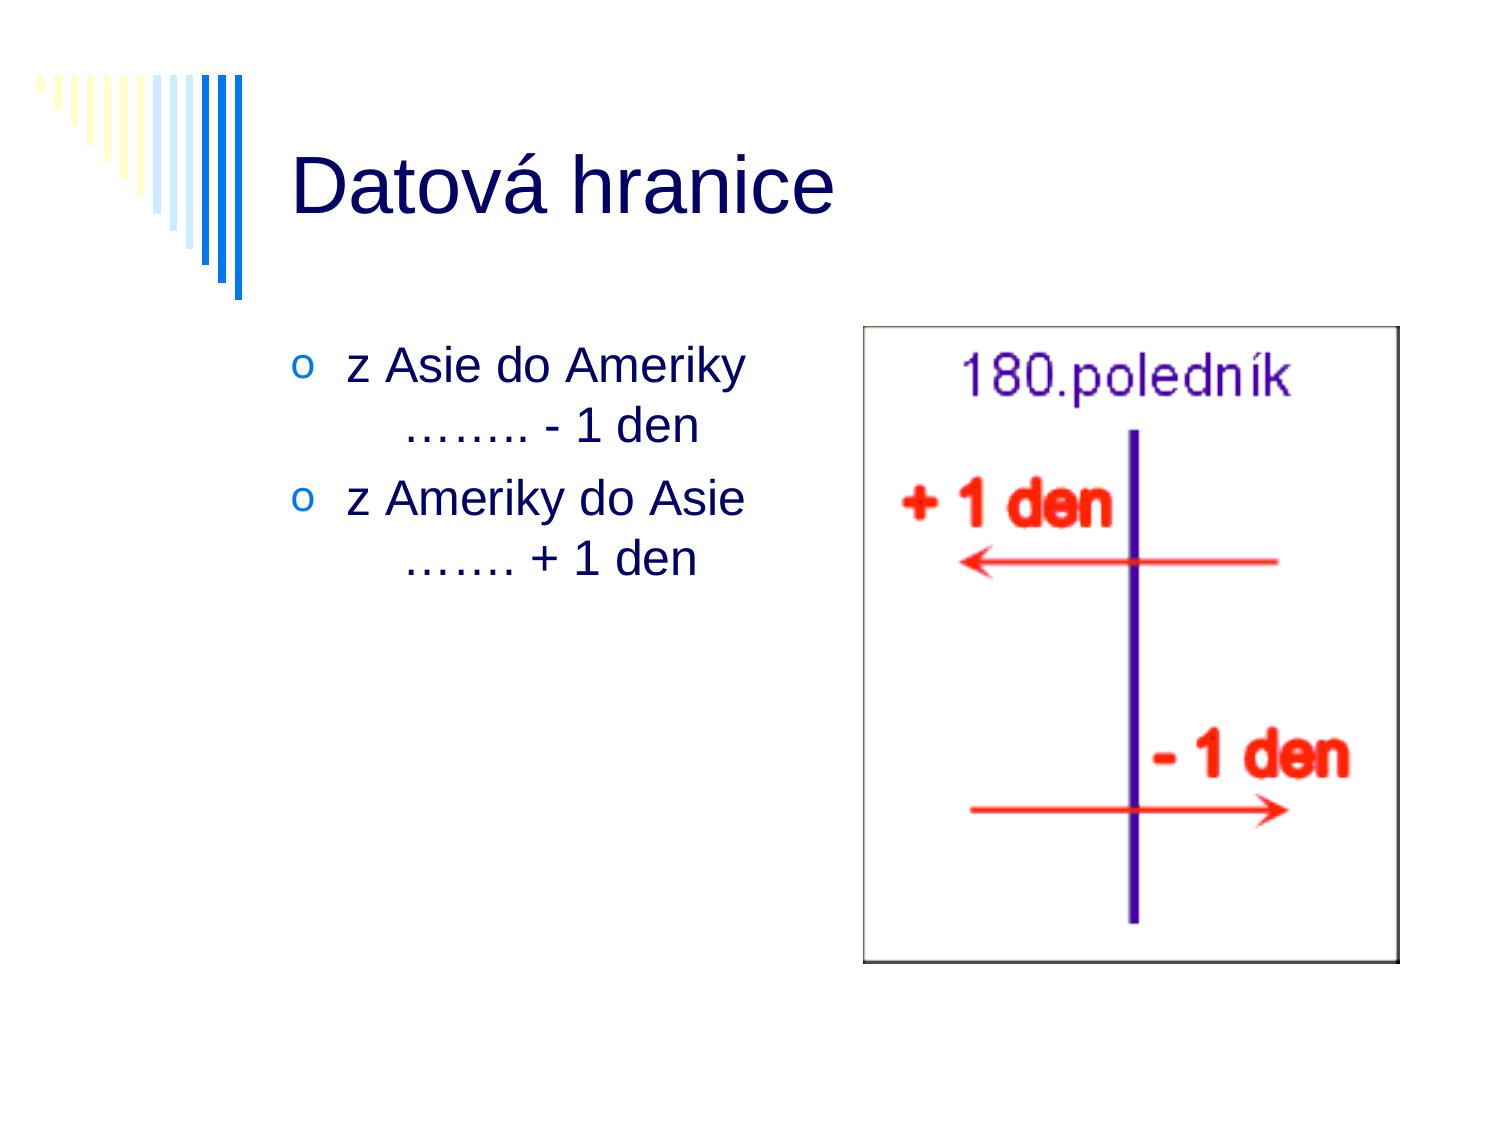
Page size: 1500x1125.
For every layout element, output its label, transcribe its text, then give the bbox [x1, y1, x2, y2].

picture [863, 326, 1400, 965]
title Datová hranice [275, 75, 1426, 288]
list z Asie do Ameriky …….. - 1 den z Ameriky do Asie ……. + 1 den [275, 324, 838, 1000]
